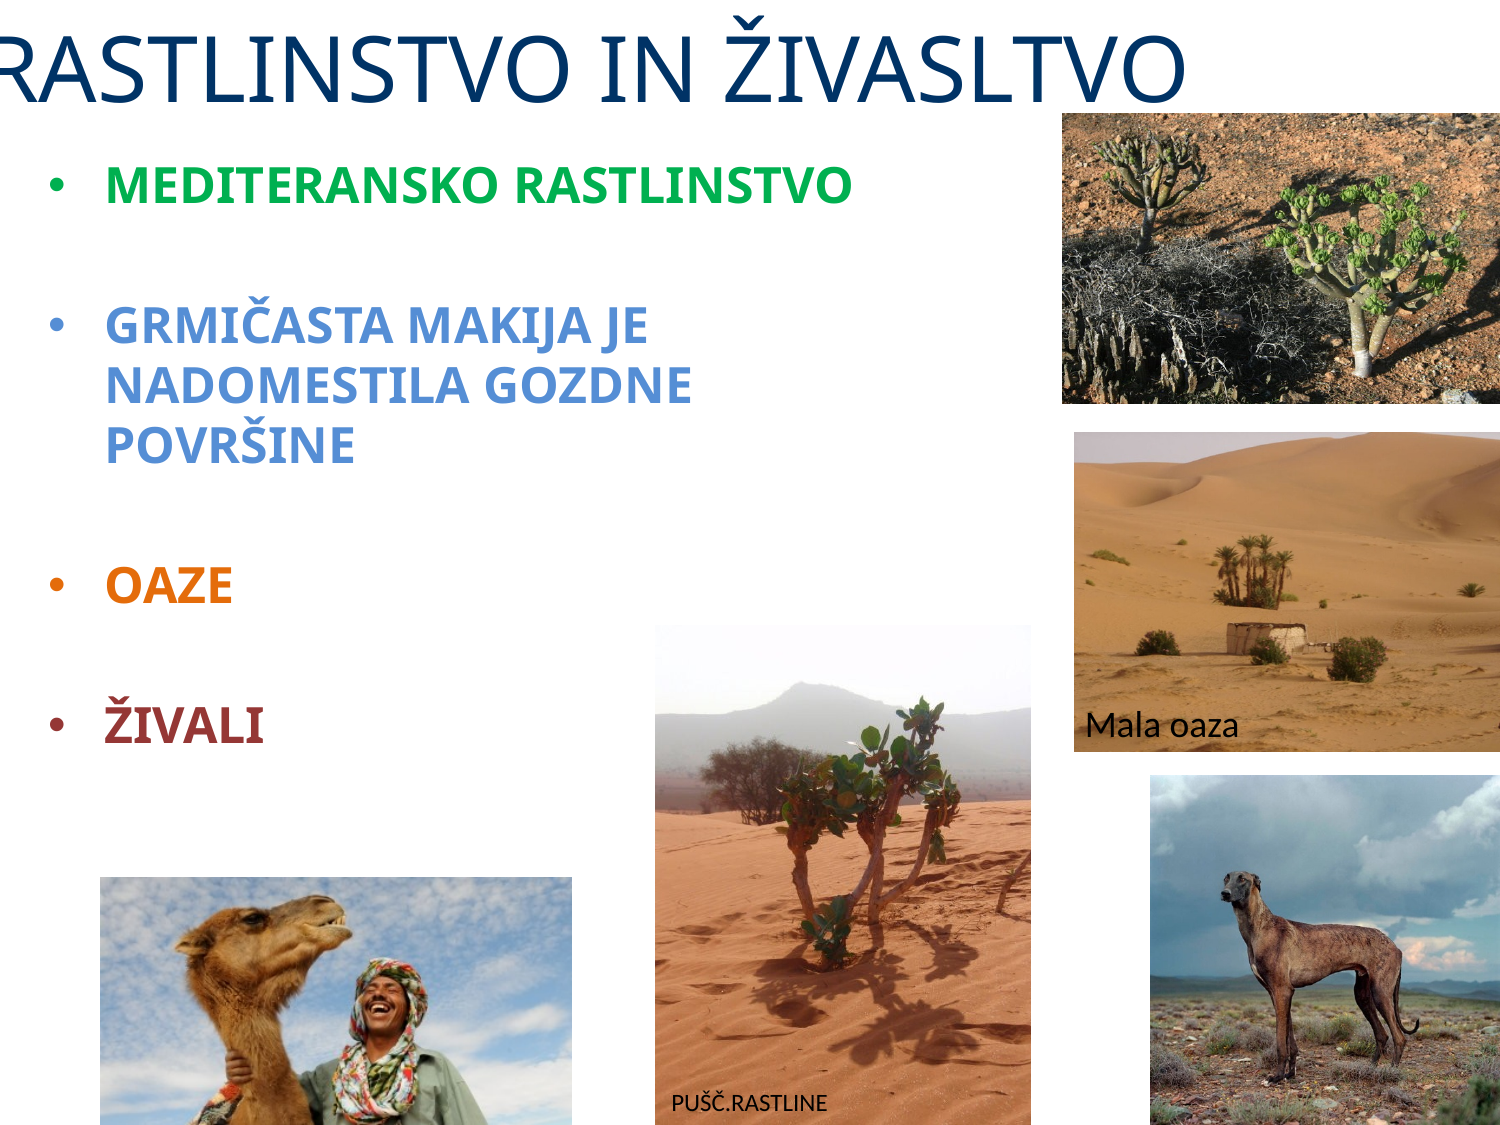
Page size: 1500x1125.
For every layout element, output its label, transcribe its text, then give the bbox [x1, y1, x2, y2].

title RASTLINSTVO IN ŽIVASLTVO [0, 0, 1262, 160]
picture [1074, 432, 1500, 752]
text_box PUŠČ.RASTLINE [656, 1079, 843, 1125]
picture [1062, 113, 1500, 404]
picture [655, 625, 1031, 1125]
list MEDITERANSKO RASTLINSTVO GRMIČASTA MAKIJA JE NADOMESTILA GOZDNE POVRŠINE OAZE ŽIVALI [33, 146, 913, 891]
picture [1150, 775, 1500, 1125]
picture [100, 877, 572, 1125]
text_box Mala oaza [1070, 692, 1255, 753]
